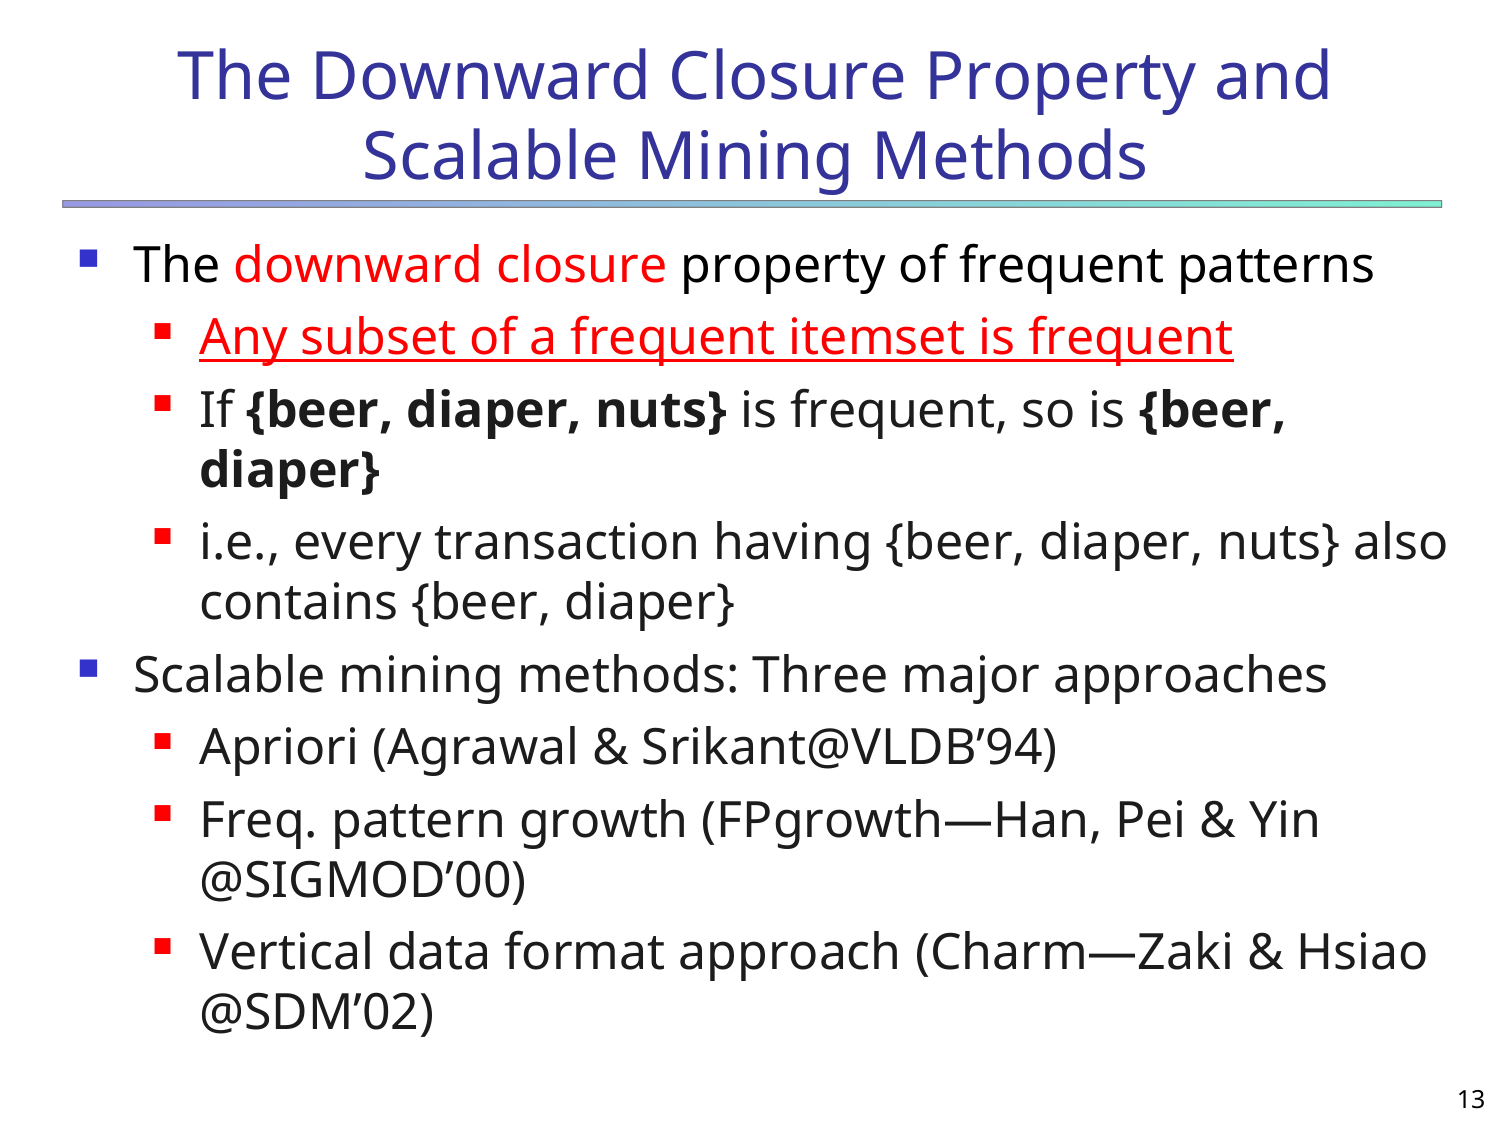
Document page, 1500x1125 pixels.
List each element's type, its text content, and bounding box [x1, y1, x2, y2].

list The downward closure property of frequent patterns Any subset of a frequent itemset is frequent If {beer, diaper, nuts} is frequent, so is {beer, diaper} i.e., every transaction having {beer, diaper, nuts} also contains {beer, diaper} Scalable mining methods: Three major approaches Apriori (Agrawal & Srikant@VLDB’94) Freq. pattern growth (FPgrowth—Han, Pei & Yin @SIGMOD’00) Vertical data format approach (Charm—Zaki & Hsiao @SDM’02) [62, 224, 1475, 1075]
title The Downward Closure Property and Scalable Mining Methods [37, 24, 1476, 201]
text_box <number> [1187, 1062, 1500, 1125]
